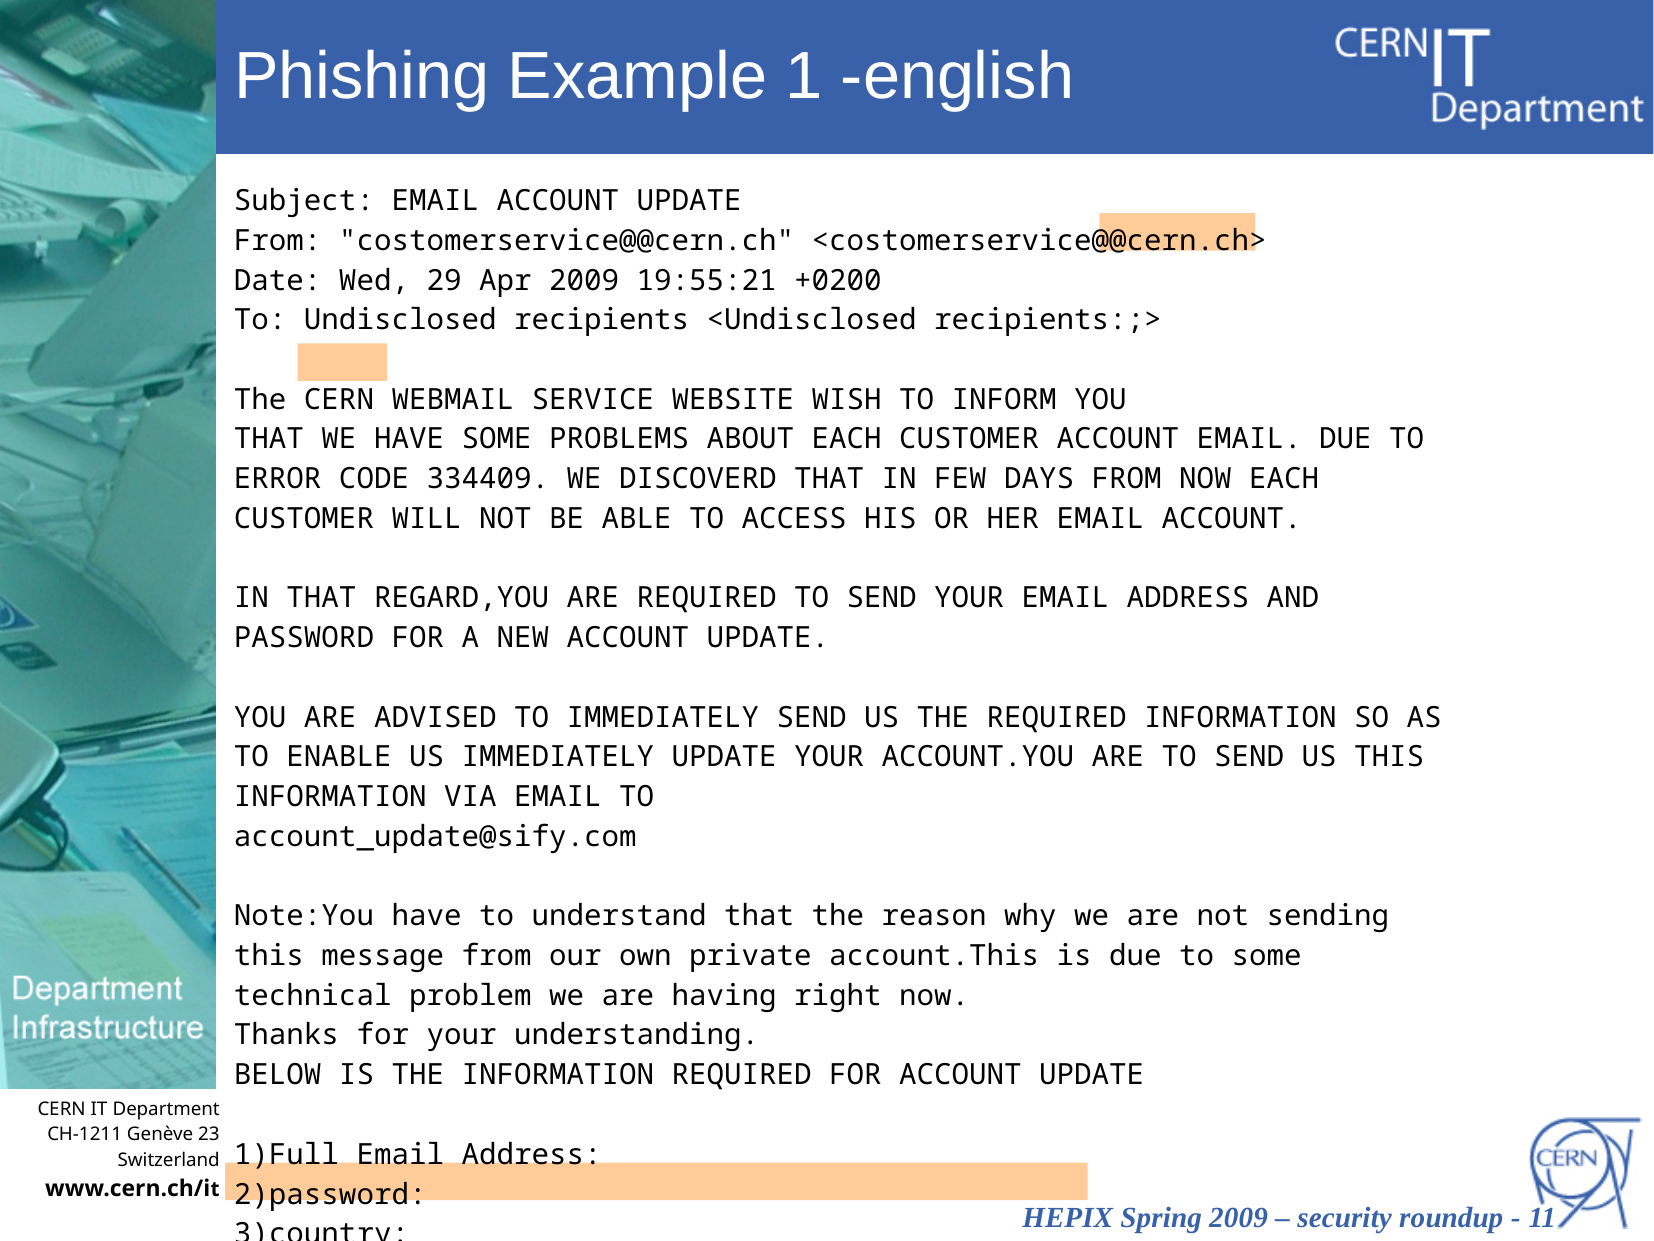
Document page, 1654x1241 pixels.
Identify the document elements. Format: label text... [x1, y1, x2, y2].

title Phishing Example 1 -english [234, 0, 1241, 151]
text_box Subject: EMAIL ACCOUNT UPDATE From: "costomerservice@@cern.ch" <costomerservice@@cern.ch> Date: Wed, 29 Apr 2009 19:55:21 +0200 To: Undisclosed recipients <Undisclosed recipients:;> The CERN WEBMAIL SERVICE WEBSITE WISH TO INFORM YOU THAT WE HAVE SOME PROBLEMS ABOUT EACH CUSTOMER ACCOUNT EMAIL. DUE TO ERROR CODE 334409. WE DISCOVERD THAT IN FEW DAYS FROM NOW EACH CUSTOMER WILL NOT BE ABLE TO ACCESS HIS OR HER EMAIL ACCOUNT. IN THAT REGARD,YOU ARE REQUIRED TO SEND YOUR EMAIL ADDRESS AND PASSWORD FOR A NEW ACCOUNT UPDATE. YOU ARE ADVISED TO IMMEDIATELY SEND US THE REQUIRED INFORMATION SO AS TO ENABLE US IMMEDIATELY UPDATE YOUR ACCOUNT.YOU ARE TO SEND US THIS INFORMATION VIA EMAIL TO account_update@sify.com Note:You have to understand that the reason why we are not sending this message from our own private account.This is due to some technical problem we are having right now. Thanks for your understanding. BELOW IS THE INFORMATION REQUIRED FOR ACCOUNT UPDATE 1)Full Email Address: 2)password: 3)country: 4)First name/Last name: Copyright CERN 2008 - Web Communications, DSU-CO [219, 171, 1439, 1241]
picture [1529, 1116, 1642, 1229]
picture [216, 0, 1654, 154]
